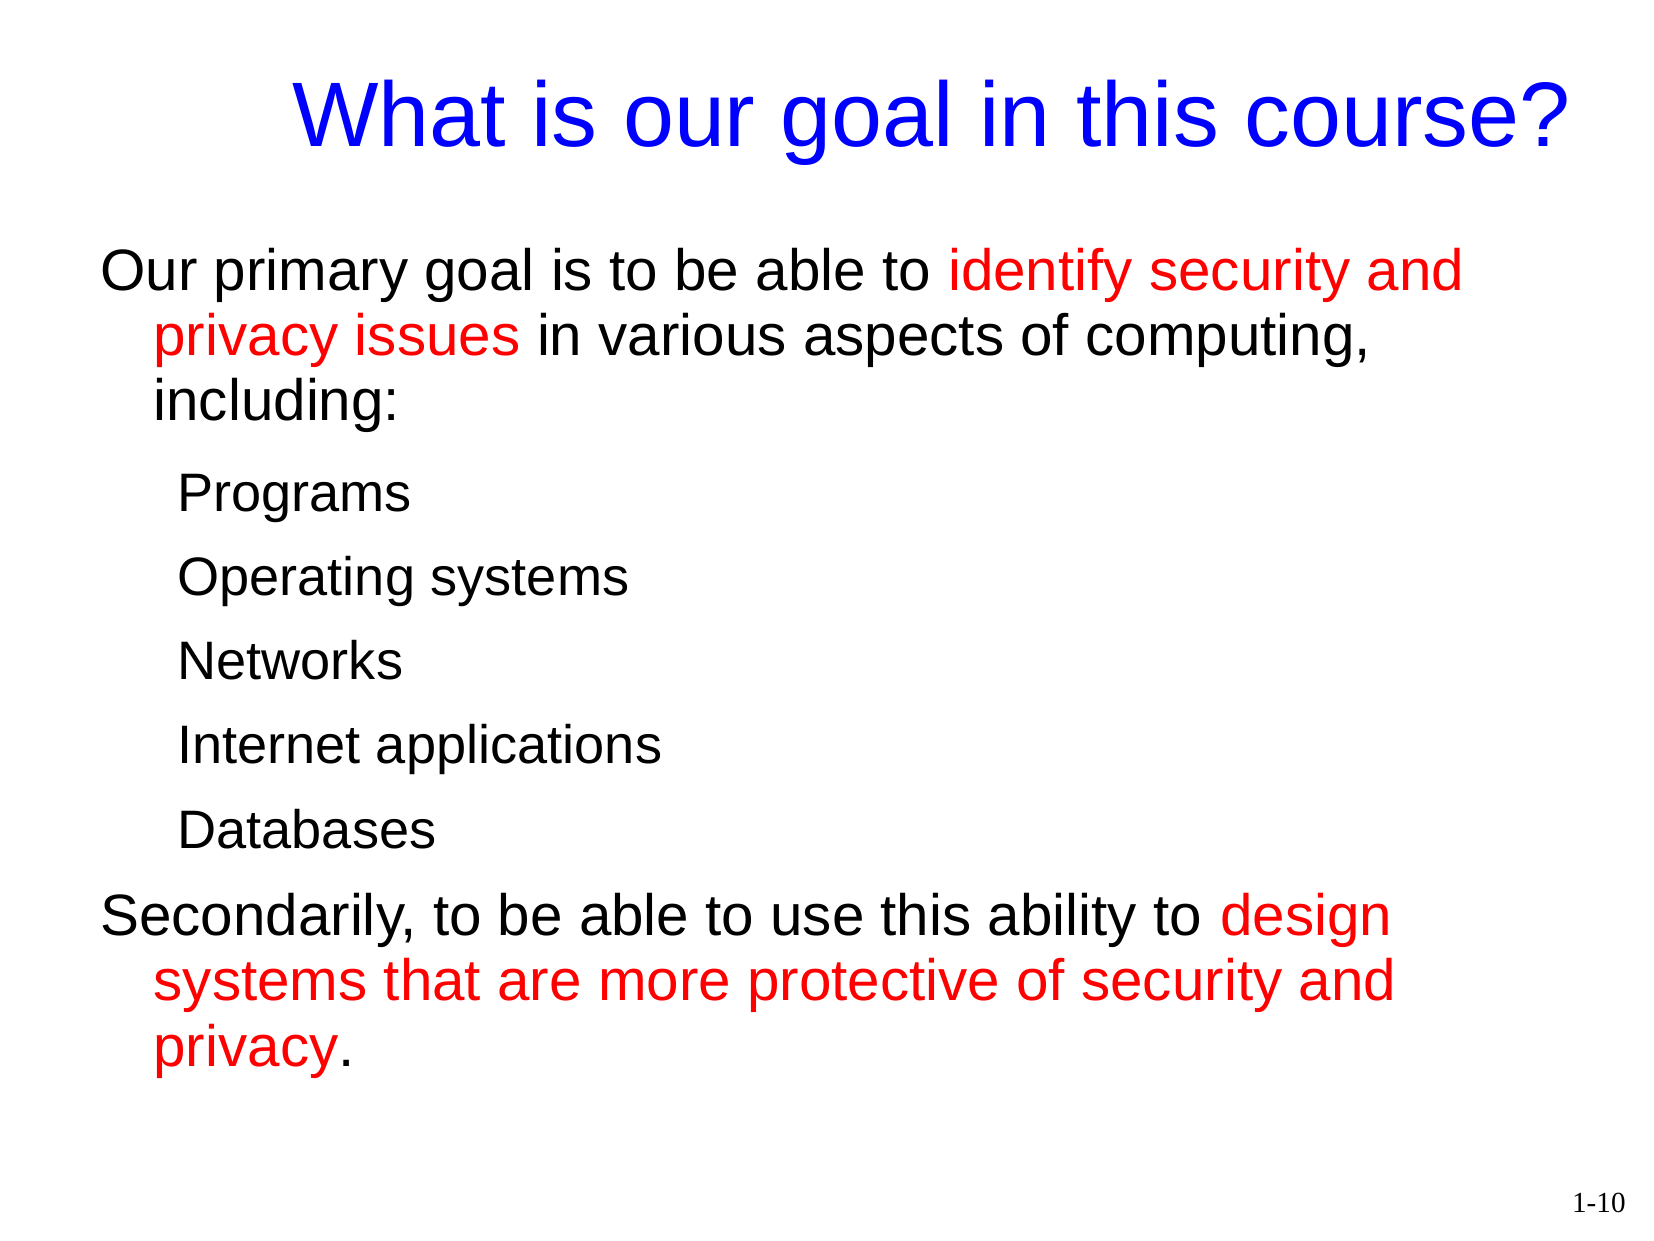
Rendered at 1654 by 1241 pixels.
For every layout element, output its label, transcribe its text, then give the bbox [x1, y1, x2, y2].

title What is our goal in this course? [84, 18, 1573, 211]
list Our primary goal is to be able to identify security and privacy issues in various aspects of computing, including: Programs Operating systems Networks Internet applications Databases Secondarily, to be able to use this ability to design systems that are more protective of security and privacy. [82, 237, 1571, 1156]
